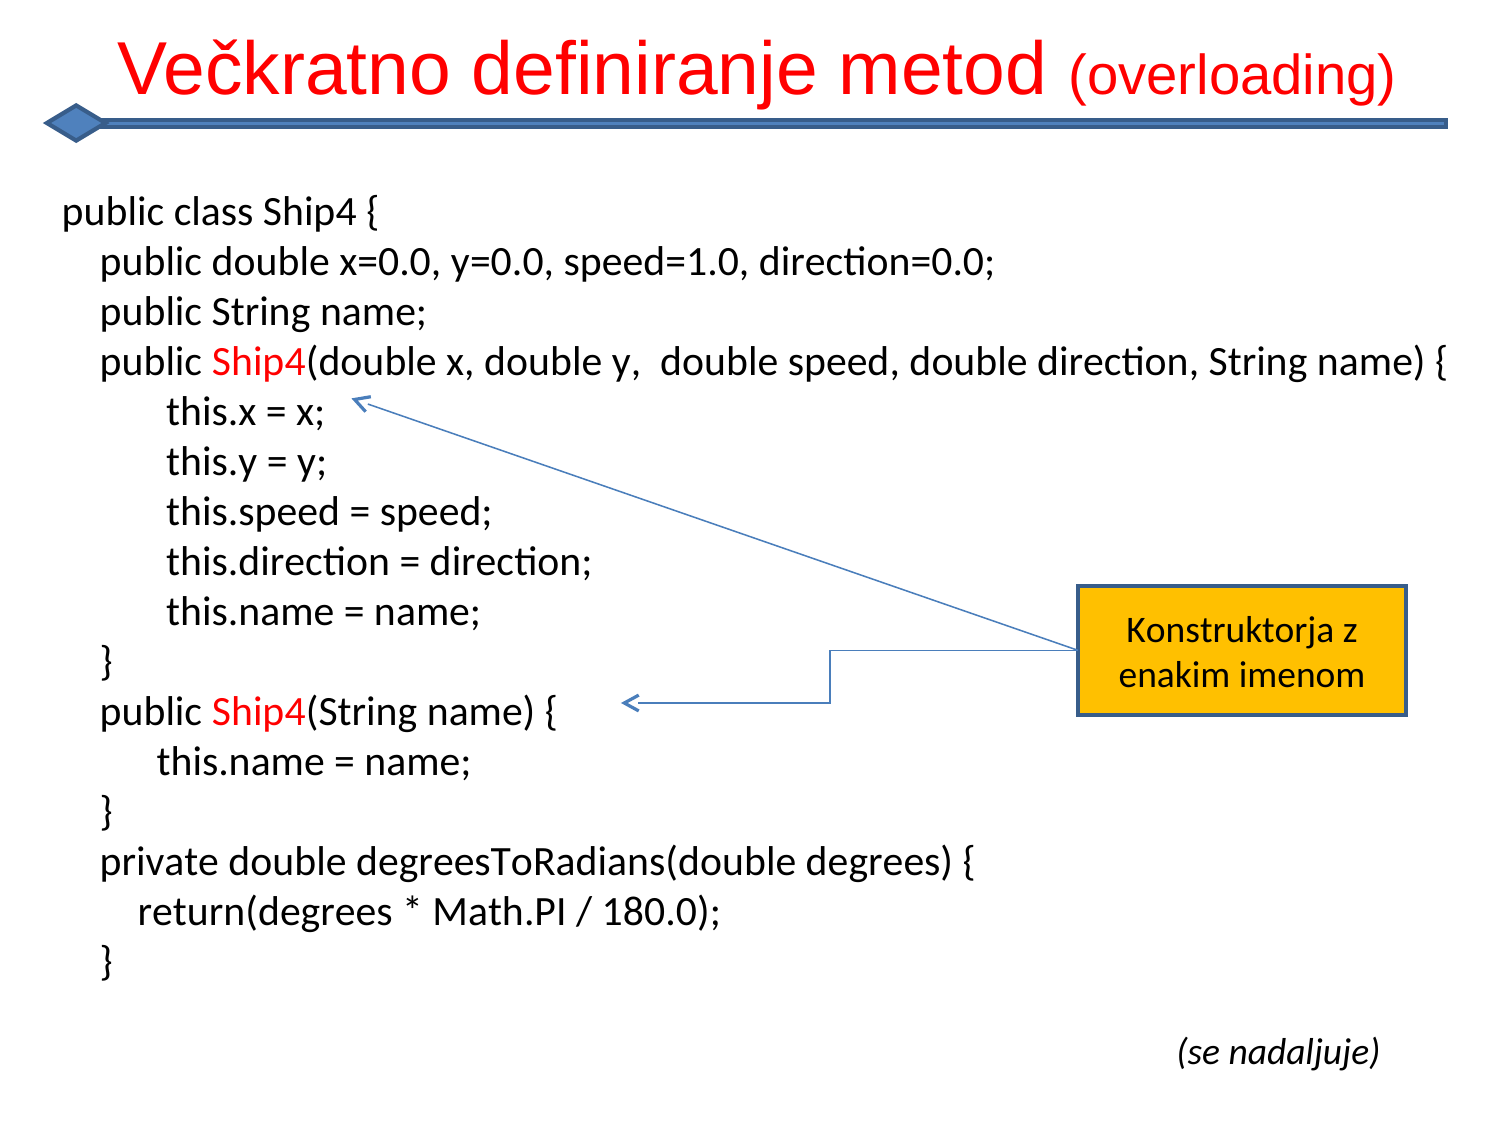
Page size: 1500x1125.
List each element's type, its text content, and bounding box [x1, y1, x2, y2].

text_box Konstruktorja z enakim imenom [1078, 585, 1407, 715]
title Večkratno definiranje metod (overloading) [82, 0, 1433, 129]
text_box public class Ship4 { public double x=0.0, y=0.0, speed=1.0, direction=0.0; public String name; public Ship4(double x, double y, double speed, double direction, String name) { this.x = x; this.y = y; this.speed = speed; this.direction = direction; this.name = name; } public Ship4(String name) { this.name = name; } private double degreesToRadians(double degrees) { return(degrees * Math.PI / 180.0); } [46, 175, 1500, 992]
text_box (se nadaljuje) [1161, 1019, 1396, 1080]
